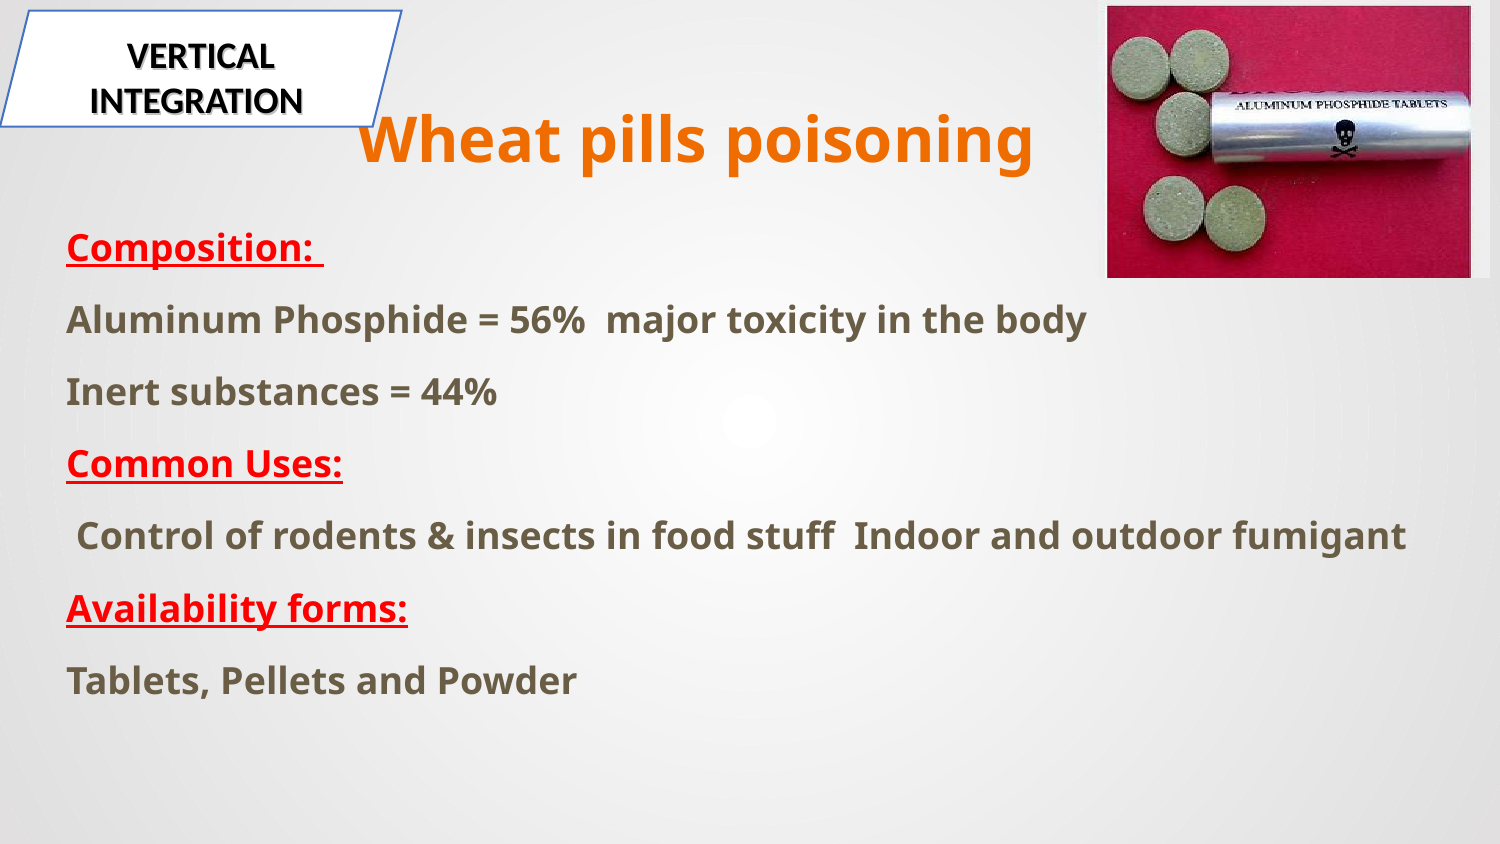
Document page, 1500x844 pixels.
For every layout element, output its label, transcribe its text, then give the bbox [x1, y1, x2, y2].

list Composition: Aluminum Phosphide = 56% major toxicity in the body Inert substances = 44% Common Uses: Control of rodents & insects in food stuff Indoor and outdoor fumigant Availability forms: Tablets, Pellets and Powder [51, 207, 1449, 750]
picture [1098, 0, 1490, 279]
title Wheat pills poisoning [10, 80, 1098, 197]
text_box VERTICAL INTEGRATION [0, 10, 402, 127]
